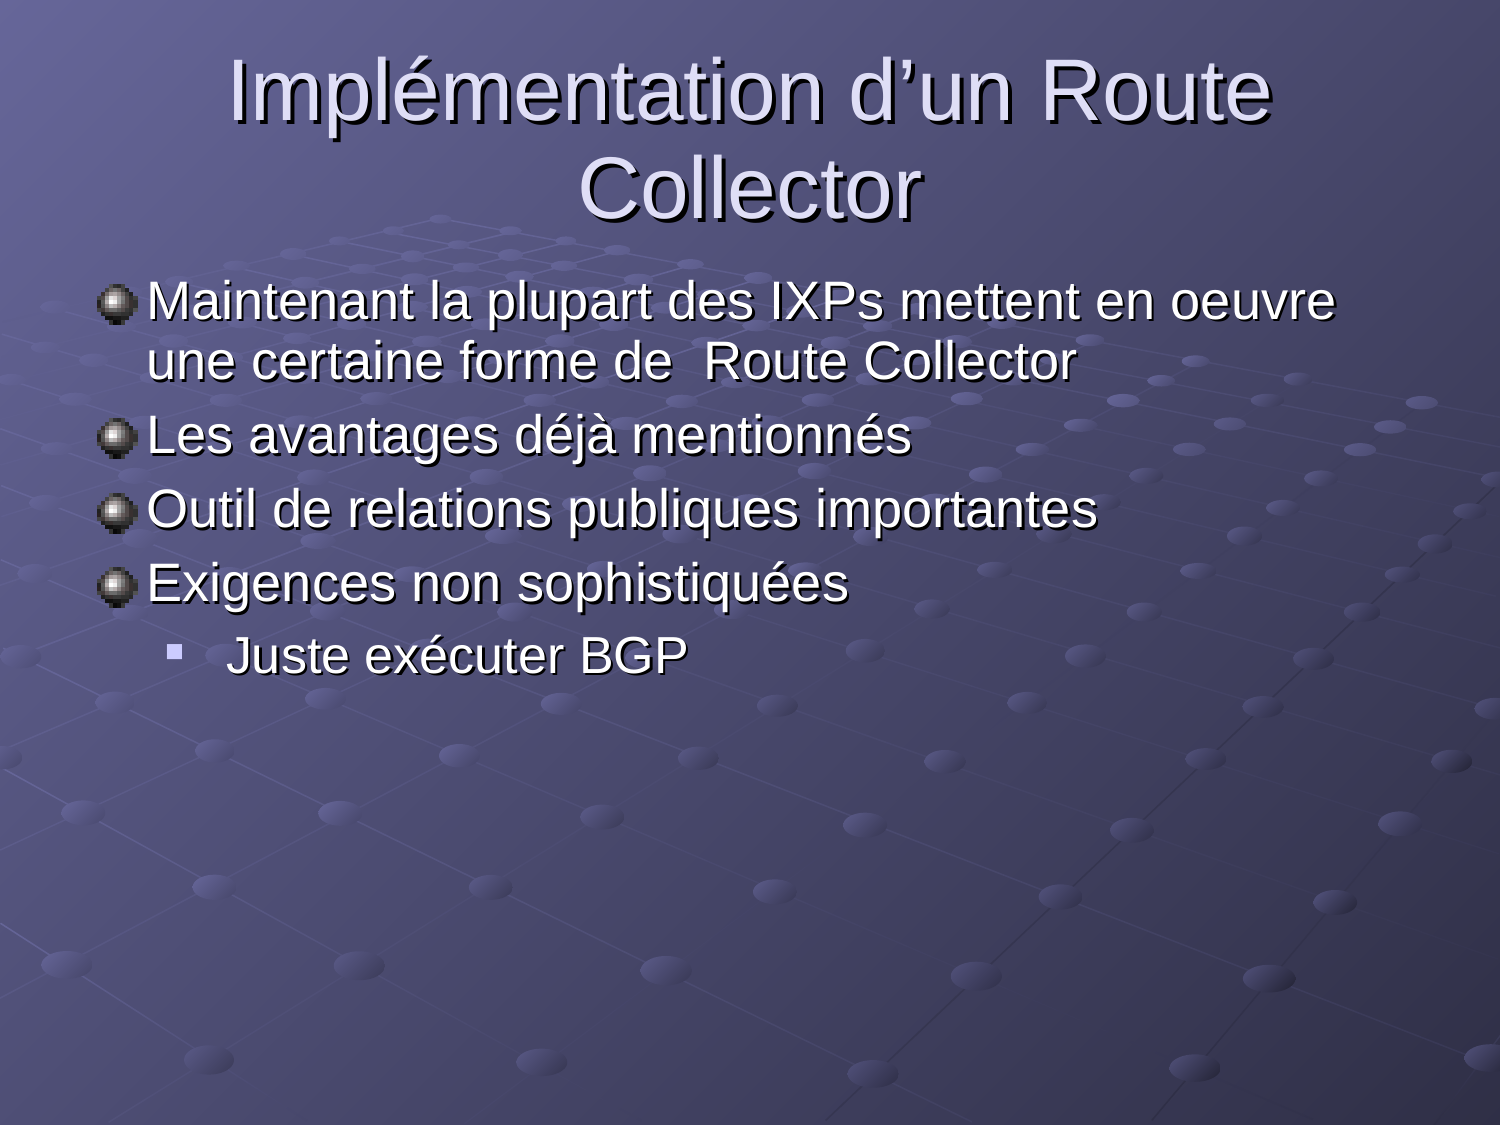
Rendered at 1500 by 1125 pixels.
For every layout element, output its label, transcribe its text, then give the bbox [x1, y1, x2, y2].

list Maintenant la plupart des IXPs mettent en oeuvre une certaine forme de Route Collector Les avantages déjà mentionnés Outil de relations publiques importantes Exigences non sophistiquées Juste exécuter BGP [75, 262, 1426, 1007]
title Implémentation d’un Route Collector [75, 26, 1426, 252]
